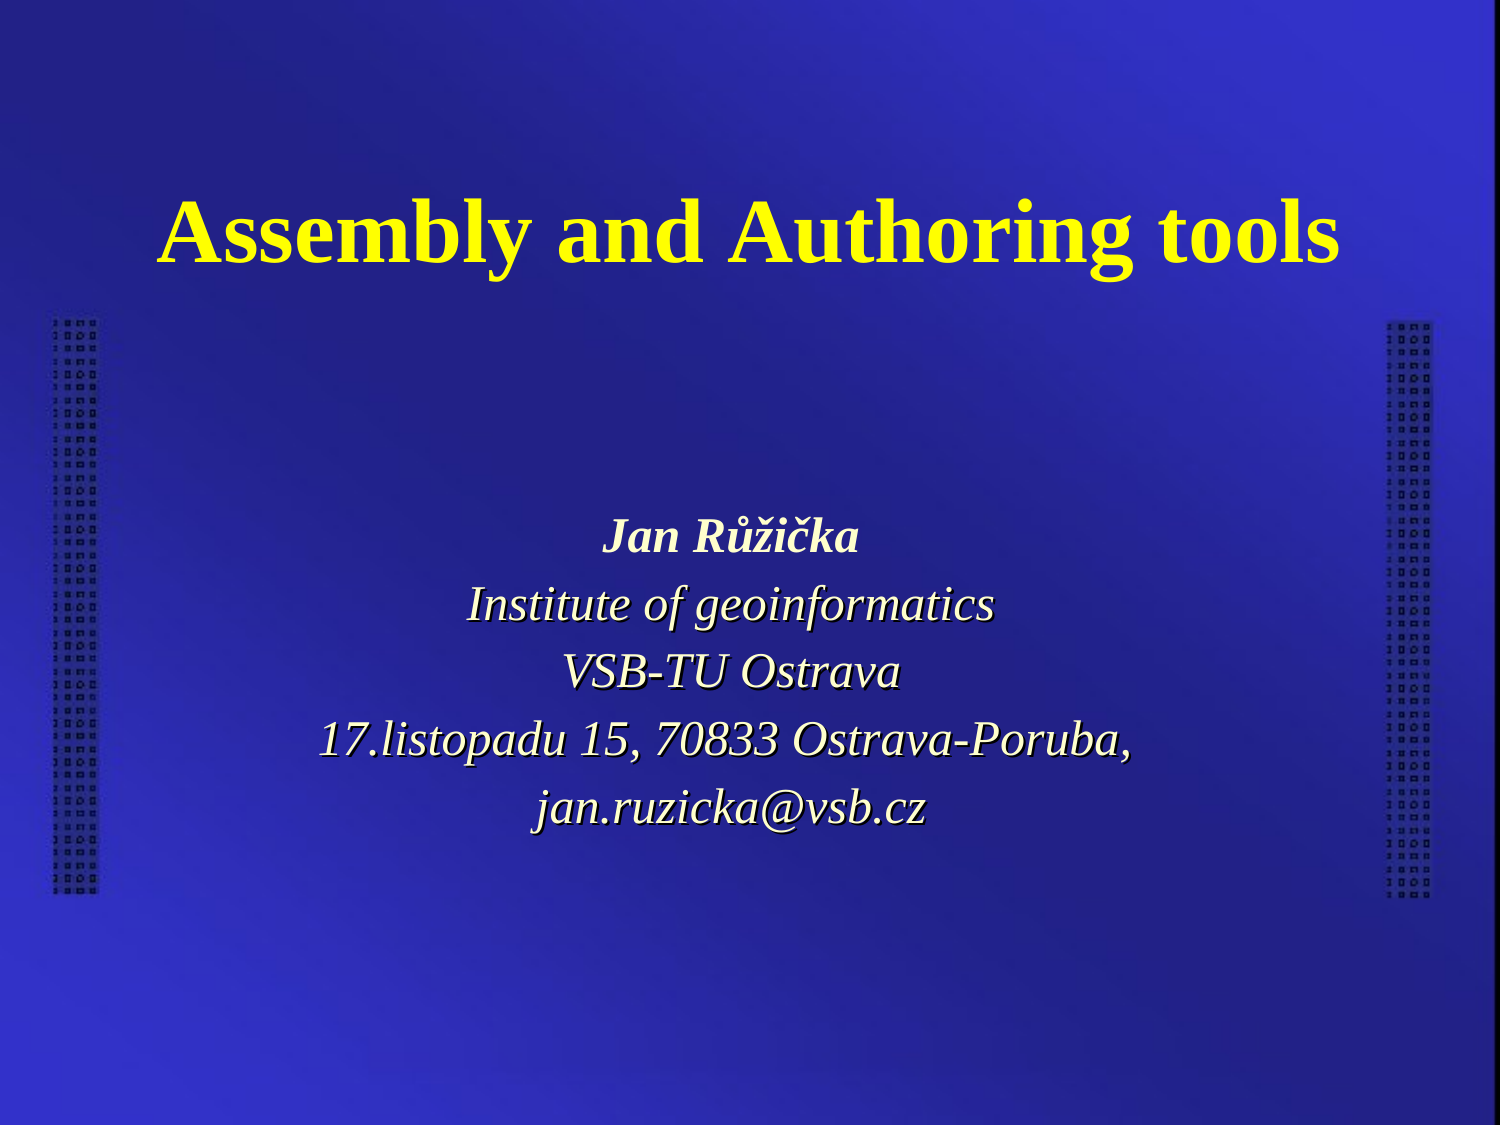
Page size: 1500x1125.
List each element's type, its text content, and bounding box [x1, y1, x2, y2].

subtitle Jan Růžička Institute of geoinformatics VSB-TU Ostrava 17.listopadu 15, 70833 Ostrava-Poruba, jan.ruzicka@vsb.cz [99, 500, 1363, 938]
title Assembly and Authoring tools [112, 137, 1388, 325]
picture [0, 0, 1500, 1125]
